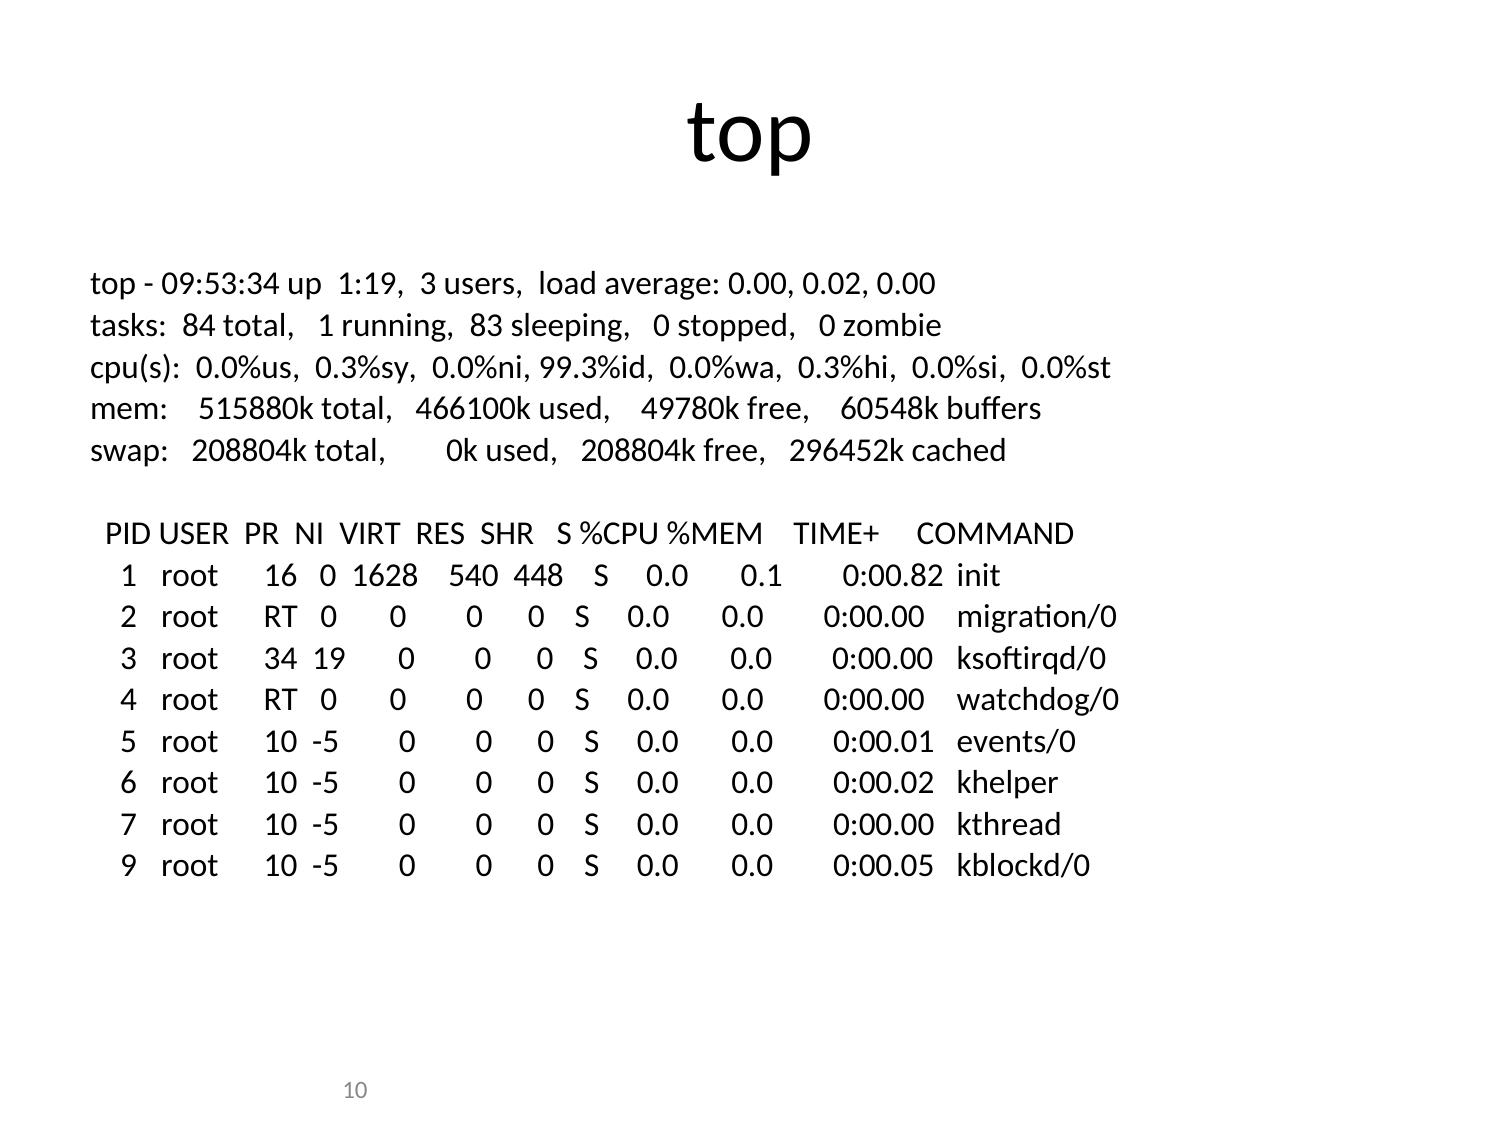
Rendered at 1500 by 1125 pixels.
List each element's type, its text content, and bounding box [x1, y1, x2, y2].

text_box <number> [327, 1074, 1207, 1111]
text_box top - 09:53:34 up 1:19, 3 users, load average: 0.00, 0.02, 0.00 tasks: 84 total, 1 running, 83 sleeping, 0 stopped, 0 zombie cpu(s): 0.0%us, 0.3%sy, 0.0%ni, 99.3%id, 0.0%wa, 0.3%hi, 0.0%si, 0.0%st mem: 515880k total, 466100k used, 49780k free, 60548k buffers swap: 208804k total, 0k used, 208804k free, 296452k cached PID USER PR NI VIRT RES SHR S %CPU %MEM TIME+ COMMAND 1 root 16 0 1628 540 448 S 0.0 0.1 0:00.82 init 2 root RT 0 0 0 0 S 0.0 0.0 0:00.00 migration/0 3 root 34 19 0 0 0 S 0.0 0.0 0:00.00 ksoftirqd/0 4 root RT 0 0 0 0 S 0.0 0.0 0:00.00 watchdog/0 5 root 10 -5 0 0 0 S 0.0 0.0 0:00.01 events/0 6 root 10 -5 0 0 0 S 0.0 0.0 0:00.02 khelper 7 root 10 -5 0 0 0 S 0.0 0.0 0:00.00 kthread 9 root 10 -5 0 0 0 S 0.0 0.0 0:00.05 kblockd/0 [75, 262, 1426, 1042]
text_box top [75, 45, 1426, 233]
